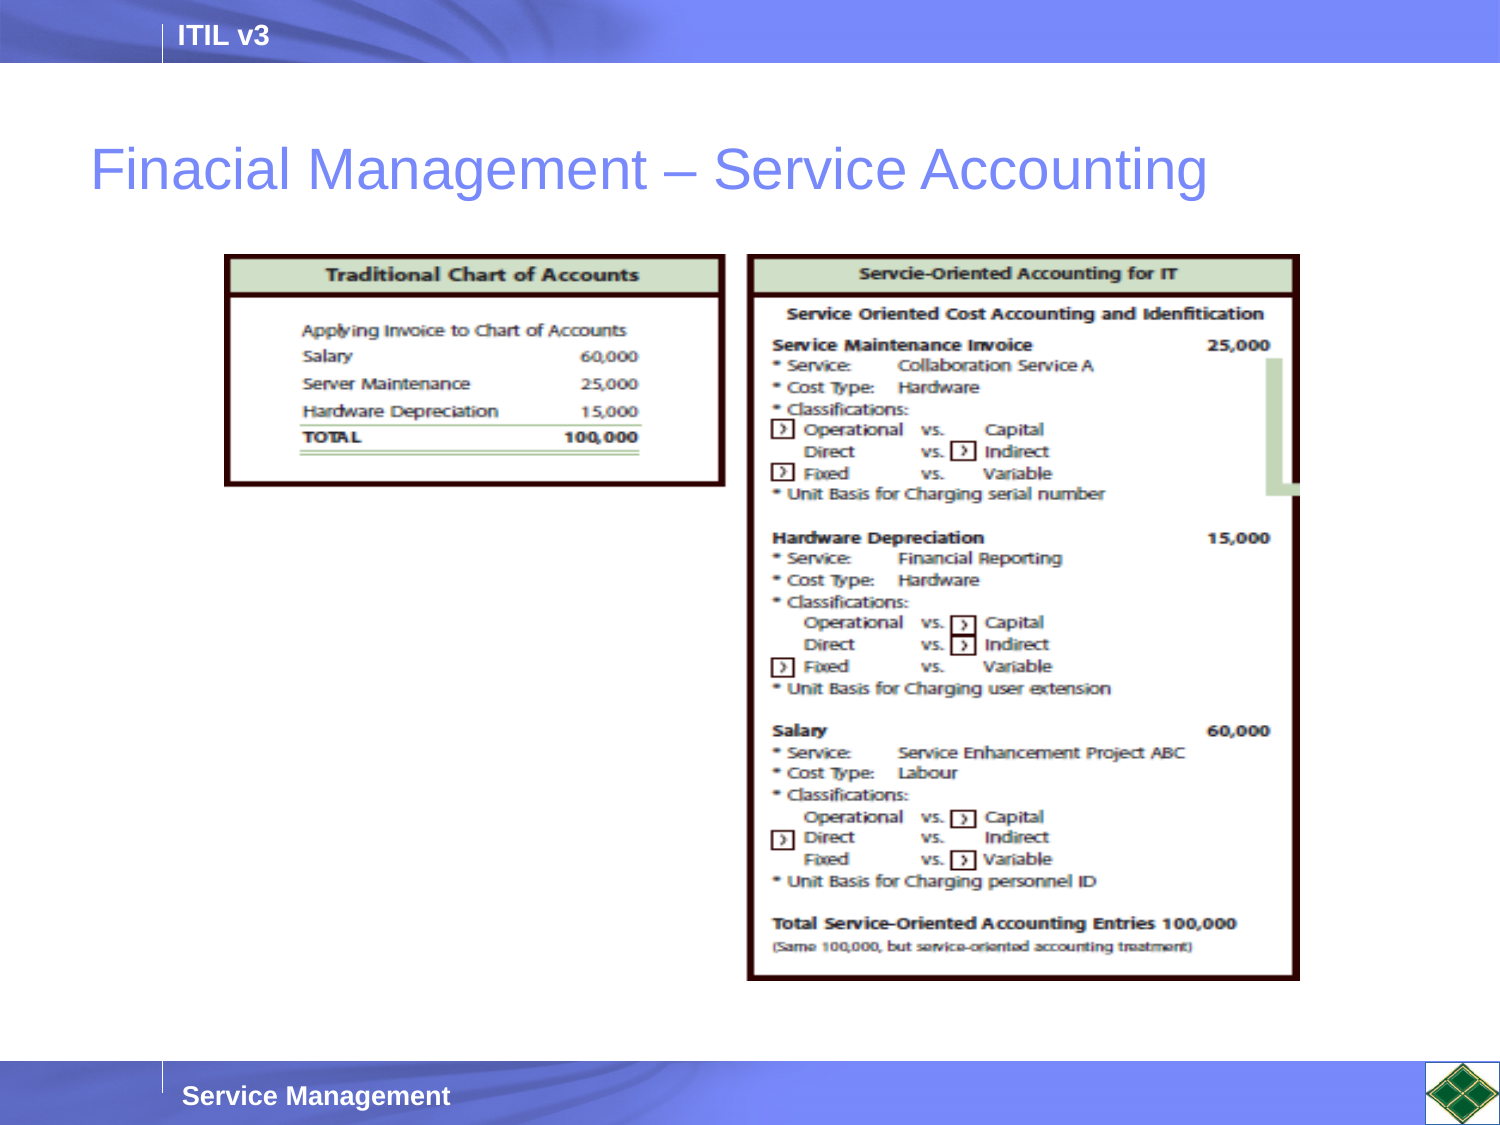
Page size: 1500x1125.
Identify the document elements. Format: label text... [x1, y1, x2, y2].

picture [224, 254, 1300, 981]
text_box Finacial Management – Service Accounting [90, 121, 1443, 221]
picture [0, 0, 1500, 63]
picture [1426, 1063, 1499, 1124]
picture [0, 1061, 1500, 1125]
